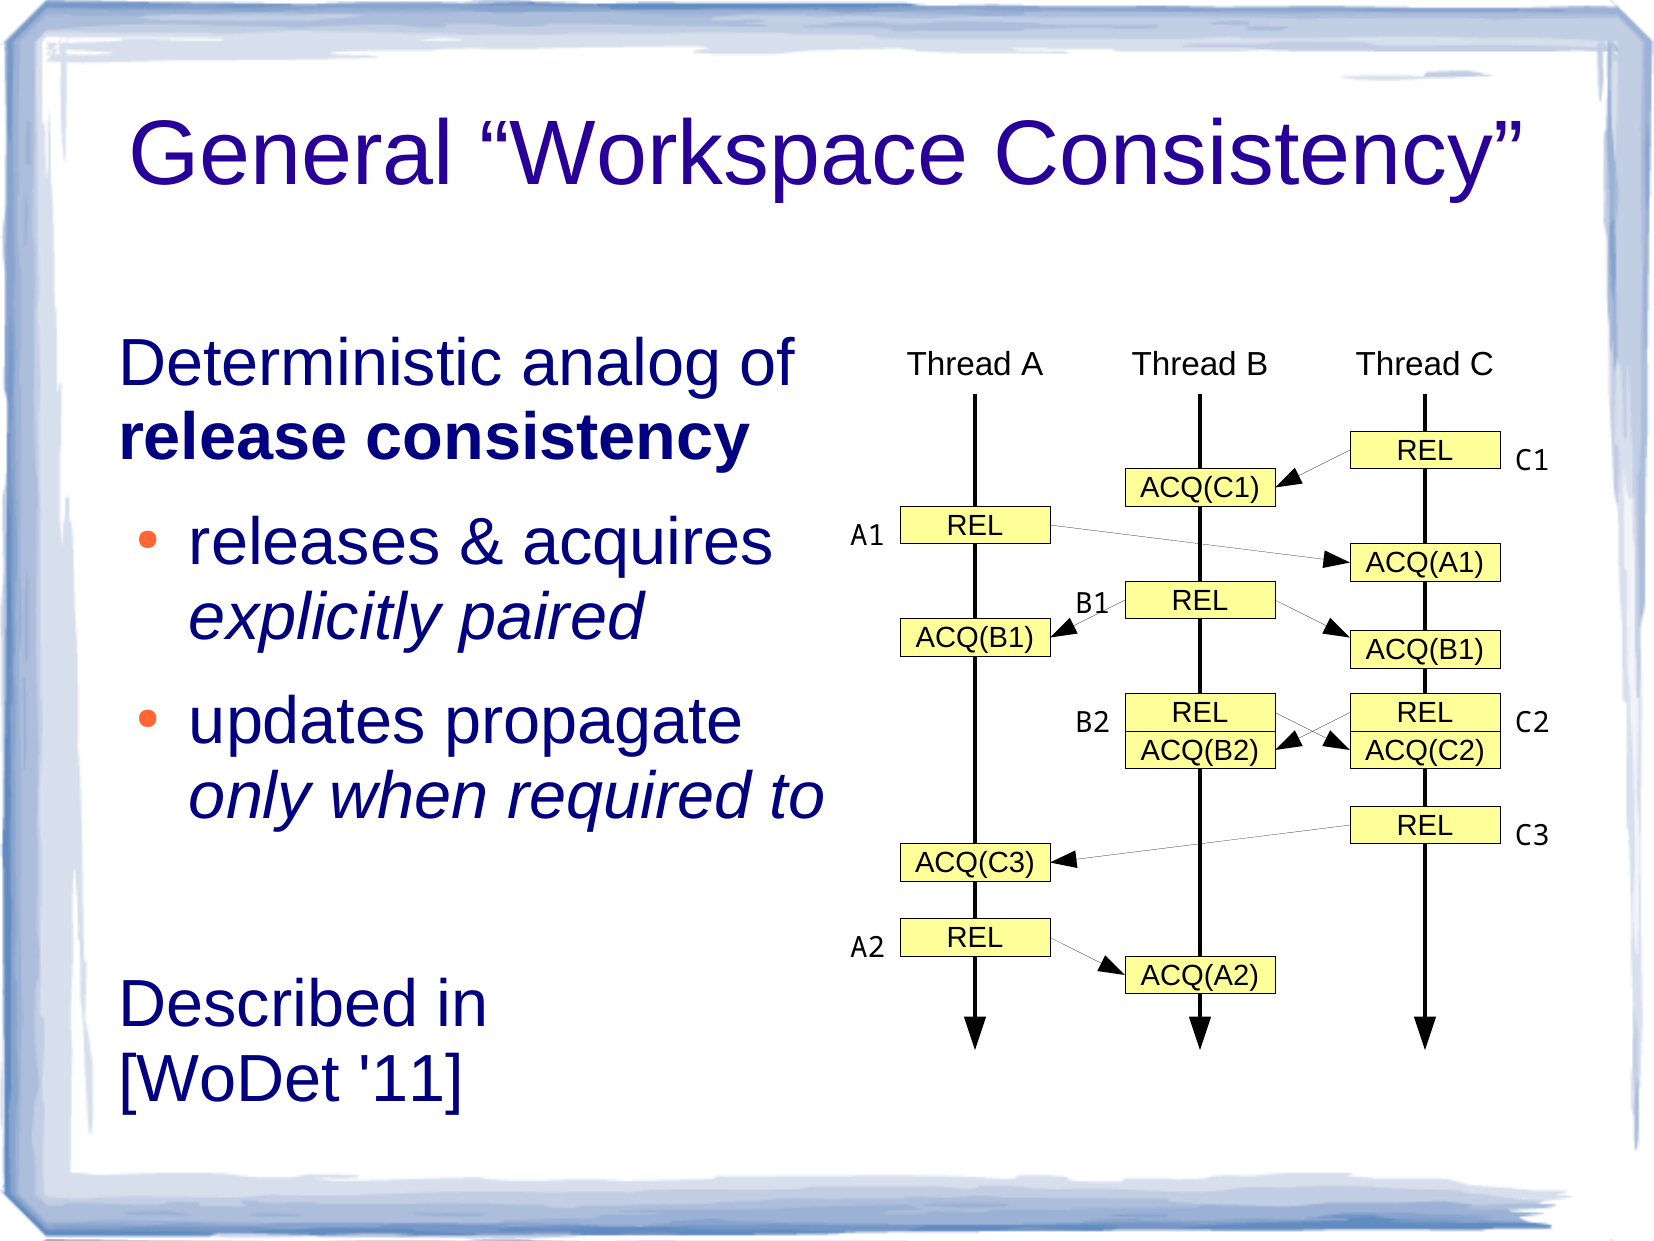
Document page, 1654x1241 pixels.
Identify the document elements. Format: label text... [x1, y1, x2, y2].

text_box ACQ(A2) [1125, 956, 1276, 994]
text_box C3 [1500, 806, 1576, 851]
text_box C1 [1500, 431, 1576, 476]
text_box REL [901, 506, 1051, 544]
text_box C2 [1500, 693, 1576, 738]
text_box Thread C [1331, 337, 1519, 394]
text_box ACQ(B1) [1350, 630, 1501, 669]
text_box REL [1126, 693, 1276, 731]
text_box REL [1350, 693, 1500, 732]
picture [0, 0, 1654, 1241]
text_box B1 [1050, 574, 1126, 619]
text_box ACQ(C3) [900, 843, 1051, 882]
text_box B2 [1050, 693, 1126, 738]
text_box ACQ(B1) [900, 618, 1051, 657]
text_box REL [901, 918, 1051, 957]
text_box ACQ(C1) [1125, 468, 1276, 507]
text_box REL [1350, 431, 1501, 469]
text_box ACQ(B2) [1125, 731, 1276, 769]
text_box A1 [827, 506, 901, 551]
text_box ACQ(A1) [1350, 543, 1501, 582]
list Deterministic analog of release consistency releases & acquires explicitly paired updates propagate only when required to Described in [WoDet '11] [118, 324, 827, 1114]
text_box Thread B [1106, 337, 1294, 394]
title General “Workspace Consistency” [82, 49, 1571, 257]
text_box REL [1350, 806, 1500, 844]
text_box ACQ(C2) [1350, 732, 1501, 769]
text_box REL [1126, 581, 1276, 619]
text_box Thread A [881, 337, 1069, 394]
text_box A2 [827, 918, 901, 963]
